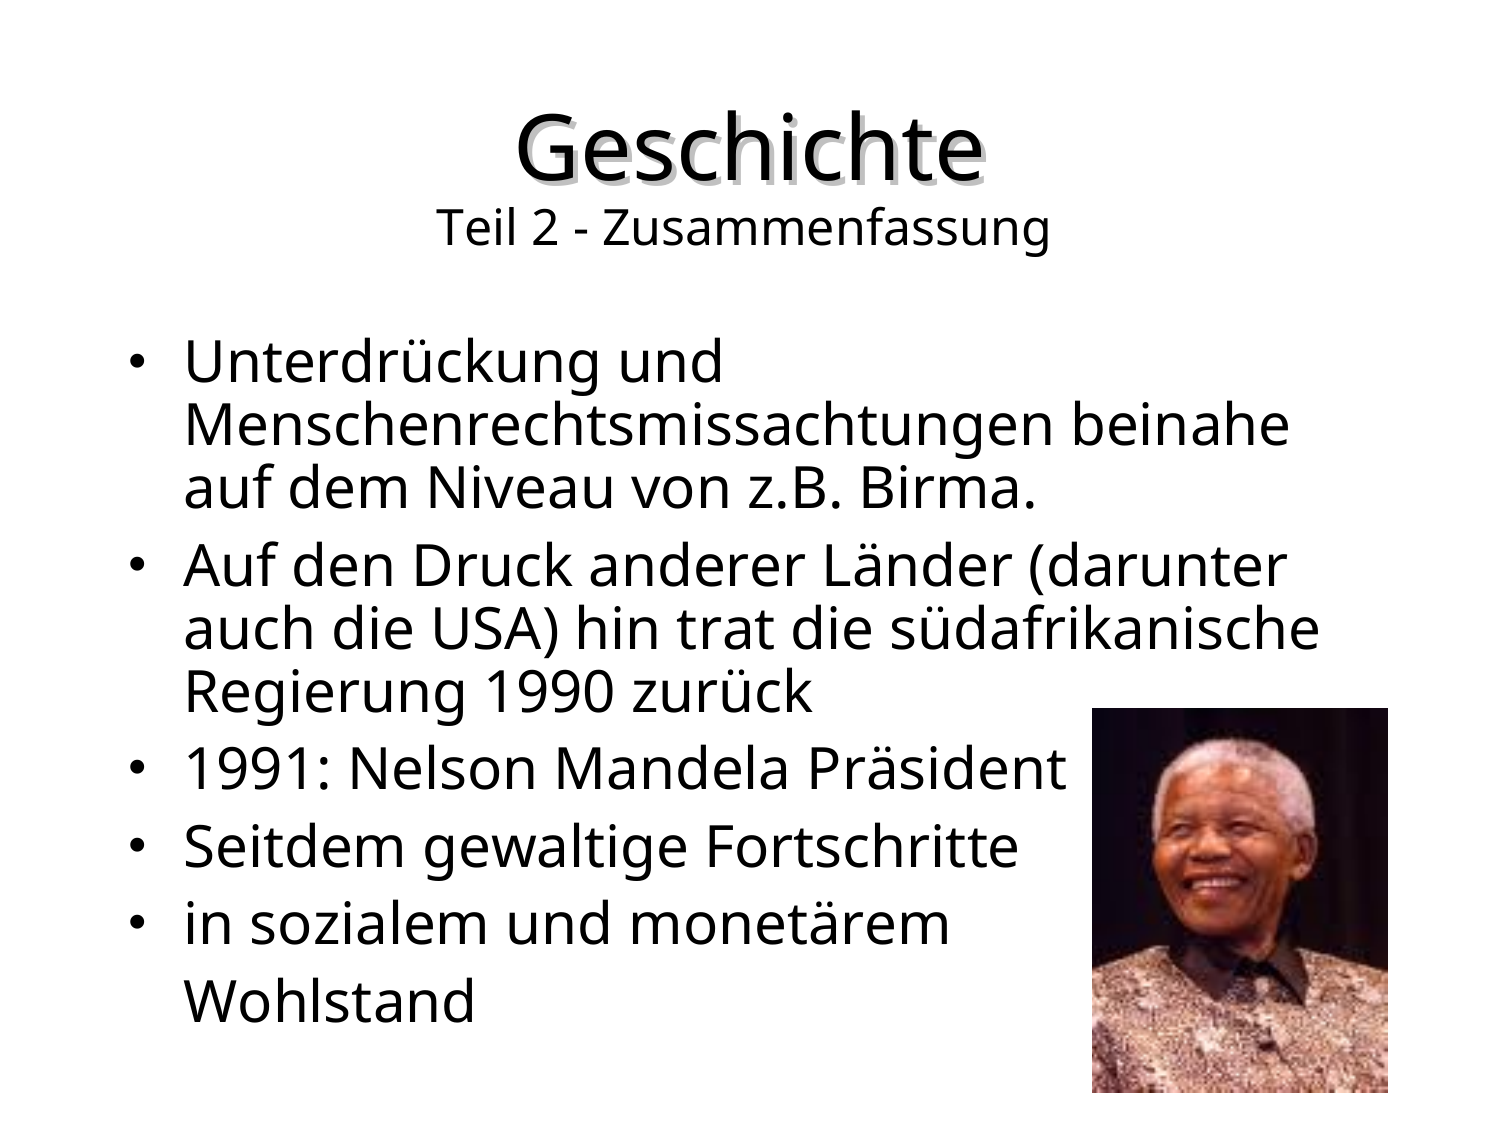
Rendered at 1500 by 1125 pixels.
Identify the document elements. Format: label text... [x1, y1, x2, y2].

text_box Teil 2 - Zusammenfassung [421, 187, 1068, 263]
list Unterdrückung und Menschenrechtsmissachtungen beinahe auf dem Niveau von z.B. Birma. Auf den Druck anderer Länder (darunter auch die USA) hin trat die südafrikanische Regierung 1990 zurück 1991: Nelson Mandela Präsident Seitdem gewaltige Fortschritte in sozialem und monetärem Wohlstand [112, 324, 1388, 1043]
picture [1092, 708, 1388, 1093]
title Geschichte [112, 49, 1388, 238]
